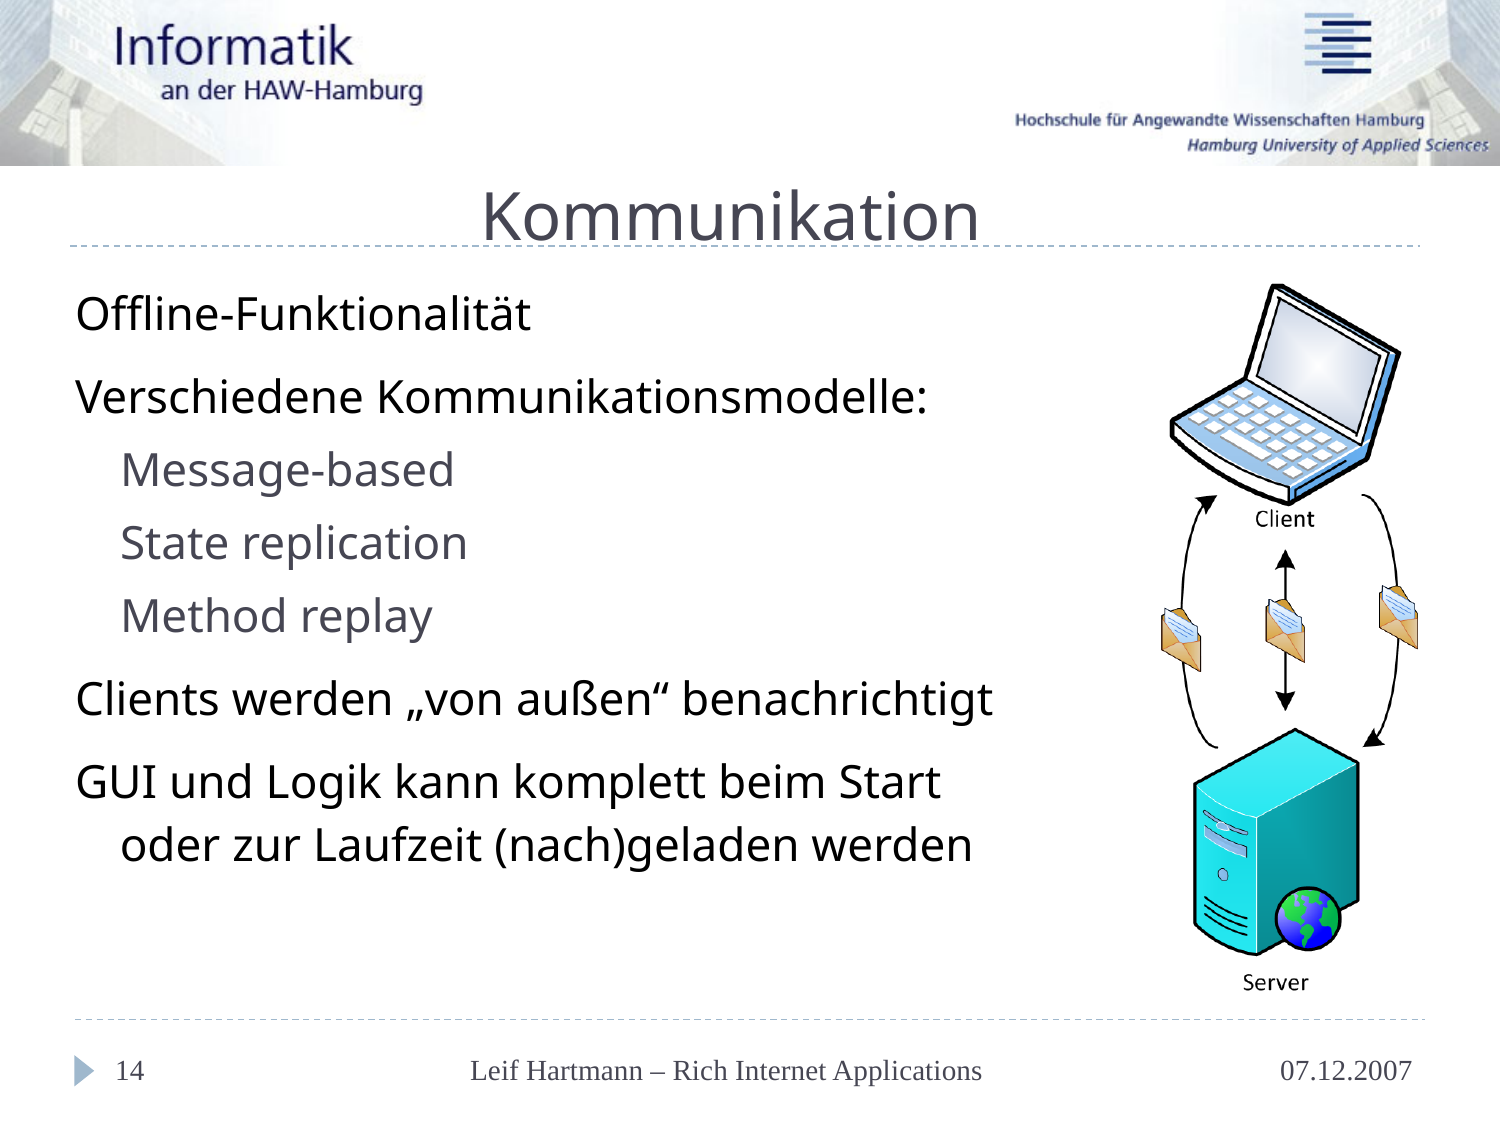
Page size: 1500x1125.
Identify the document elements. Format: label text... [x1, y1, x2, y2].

picture [0, 0, 1500, 166]
picture [1161, 283, 1418, 999]
list Offline-Funktionalität Verschiedene Kommunikationsmodelle: Message-based State replication Method replay Clients werden „von außen“ benachrichtigt GUI und Logik kann komplett beim Start oder zur Laufzeit (nach)geladen werden [75, 281, 1004, 994]
title Kommunikation [56, 164, 1407, 266]
